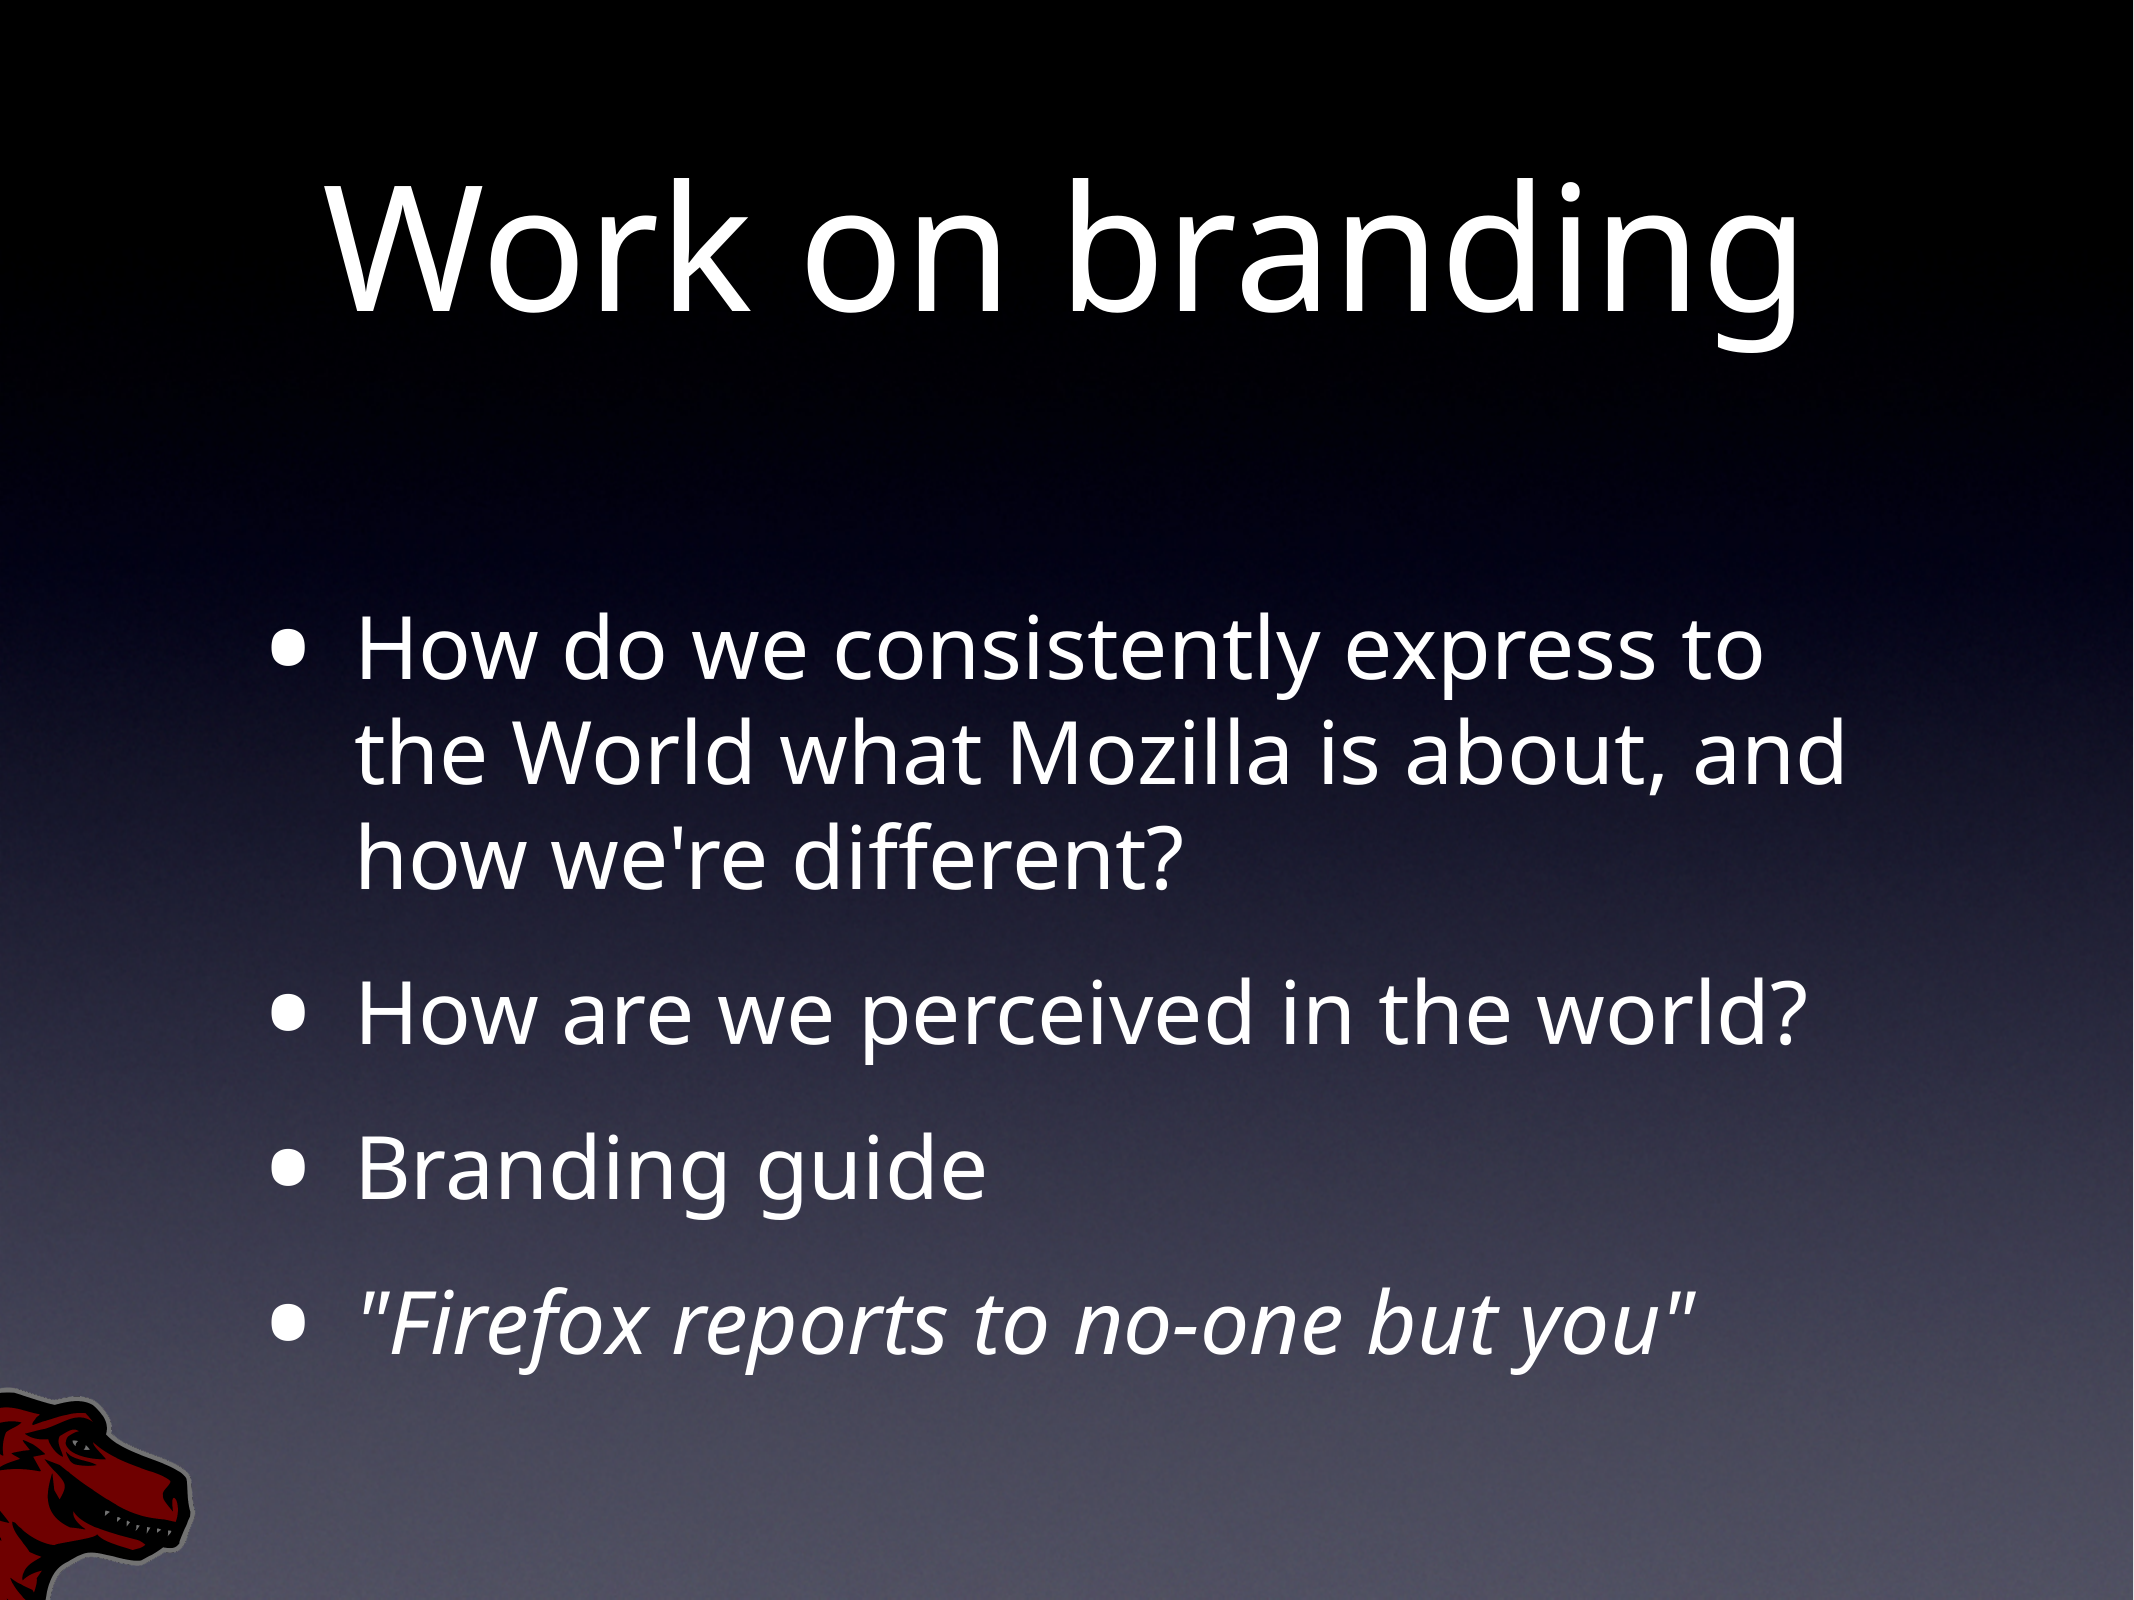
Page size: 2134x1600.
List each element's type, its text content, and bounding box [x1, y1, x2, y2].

picture [0, 0, 2134, 1600]
title Work on branding [208, 23, 1925, 454]
list How do we consistently express to the World what Mozilla is about, and how we're different? How are we perceived in the world? Branding guide "Firefox reports to no-one but you" [208, 454, 1925, 1510]
